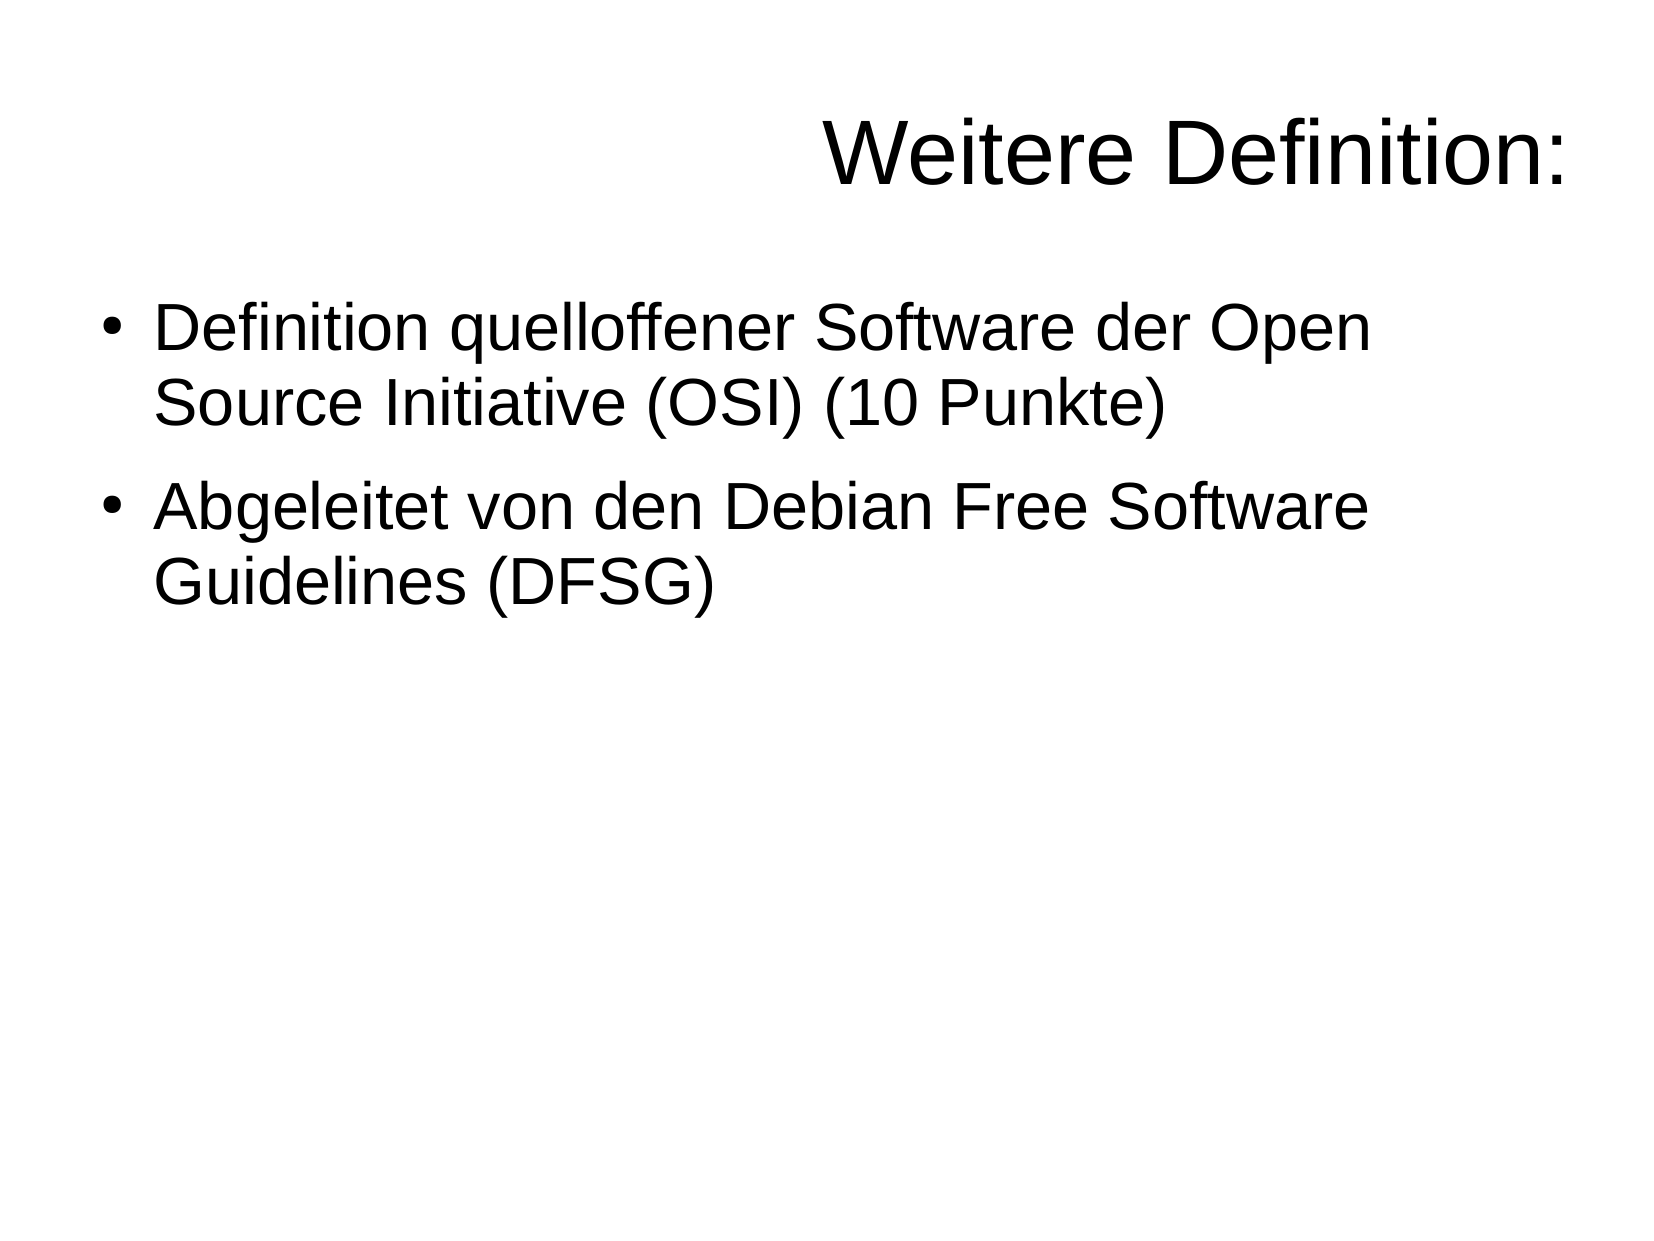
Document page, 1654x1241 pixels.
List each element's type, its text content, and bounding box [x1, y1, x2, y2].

title Weitere Definition: [82, 49, 1571, 257]
list Definition quelloffener Software der Open Source Initiative (OSI) (10 Punkte) Abgeleitet von den Debian Free Software Guidelines (DFSG) [82, 290, 1571, 1109]
